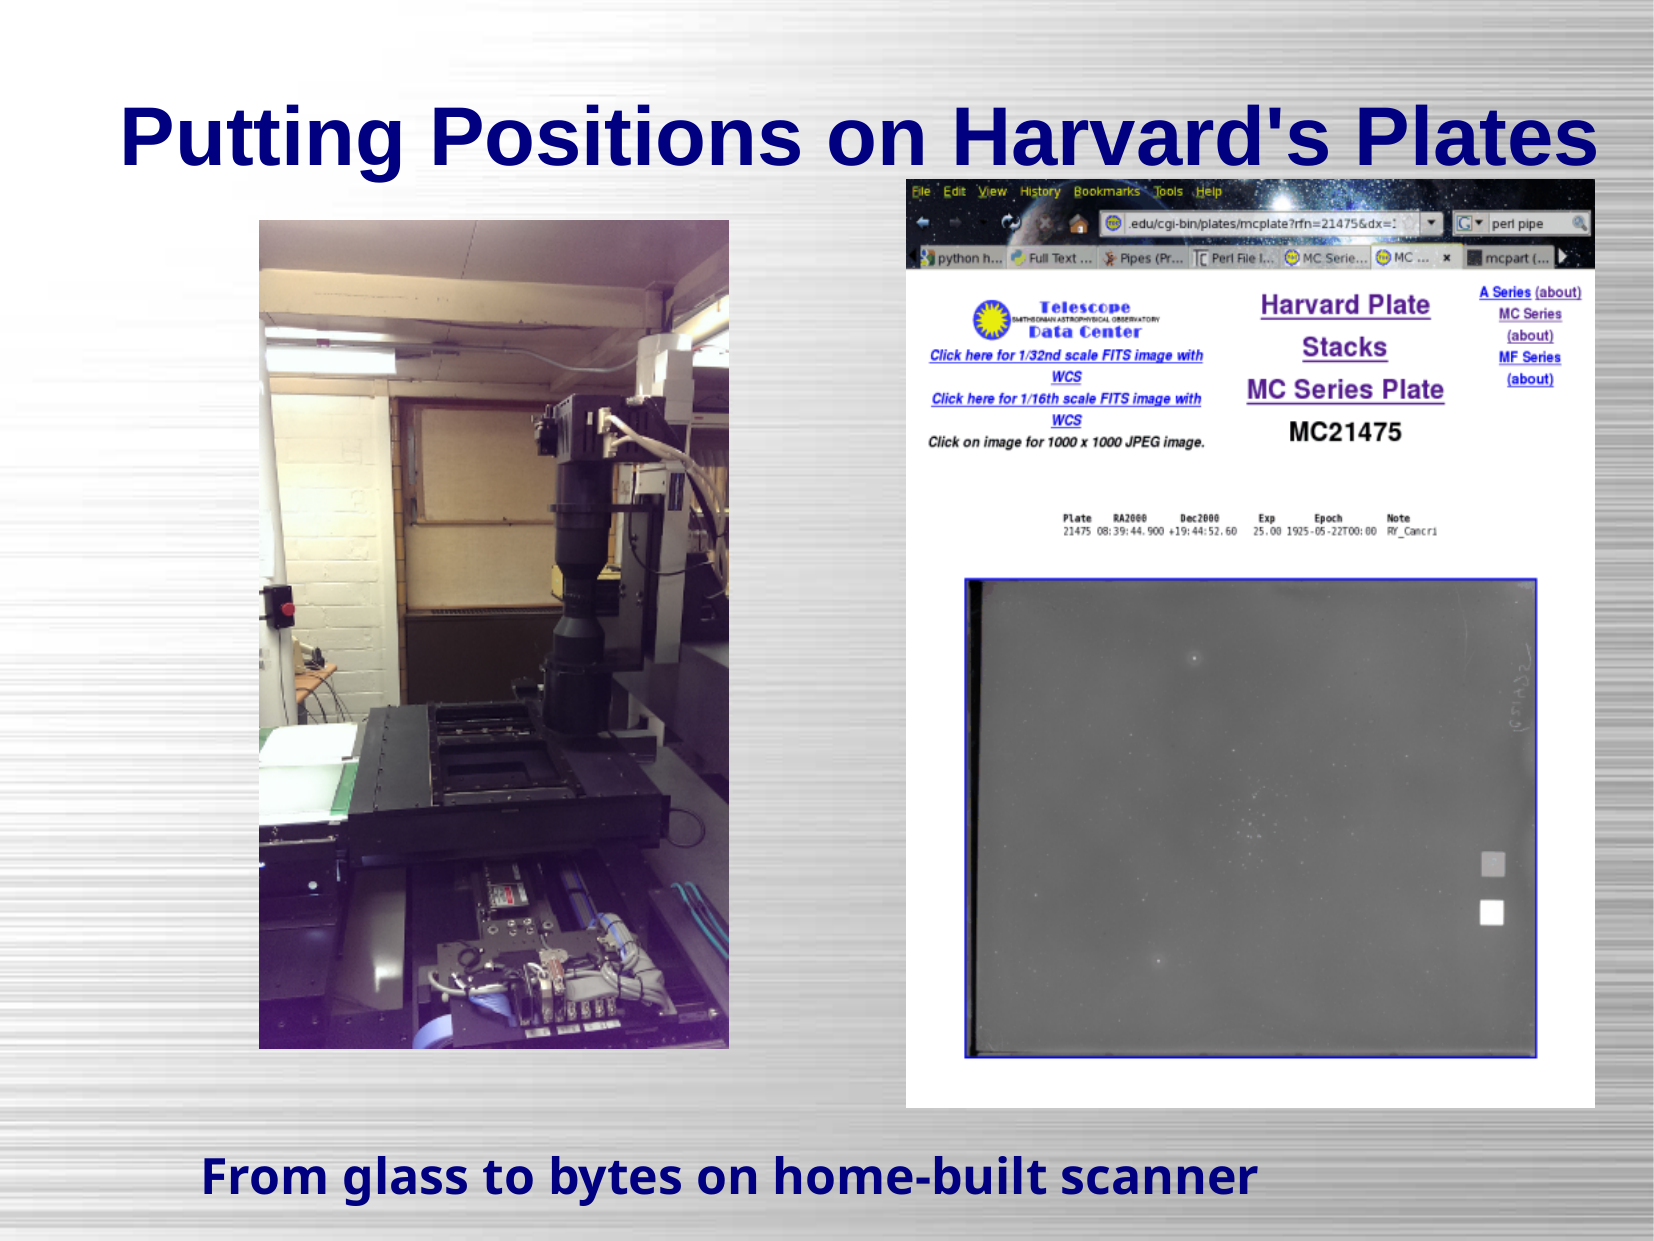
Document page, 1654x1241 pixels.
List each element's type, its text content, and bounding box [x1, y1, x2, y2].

text_box Putting Positions on Harvard's Plates [49, 67, 1644, 194]
picture [0, 0, 1654, 1241]
text_box From glass to bytes on home-built scanner [185, 1133, 1425, 1219]
